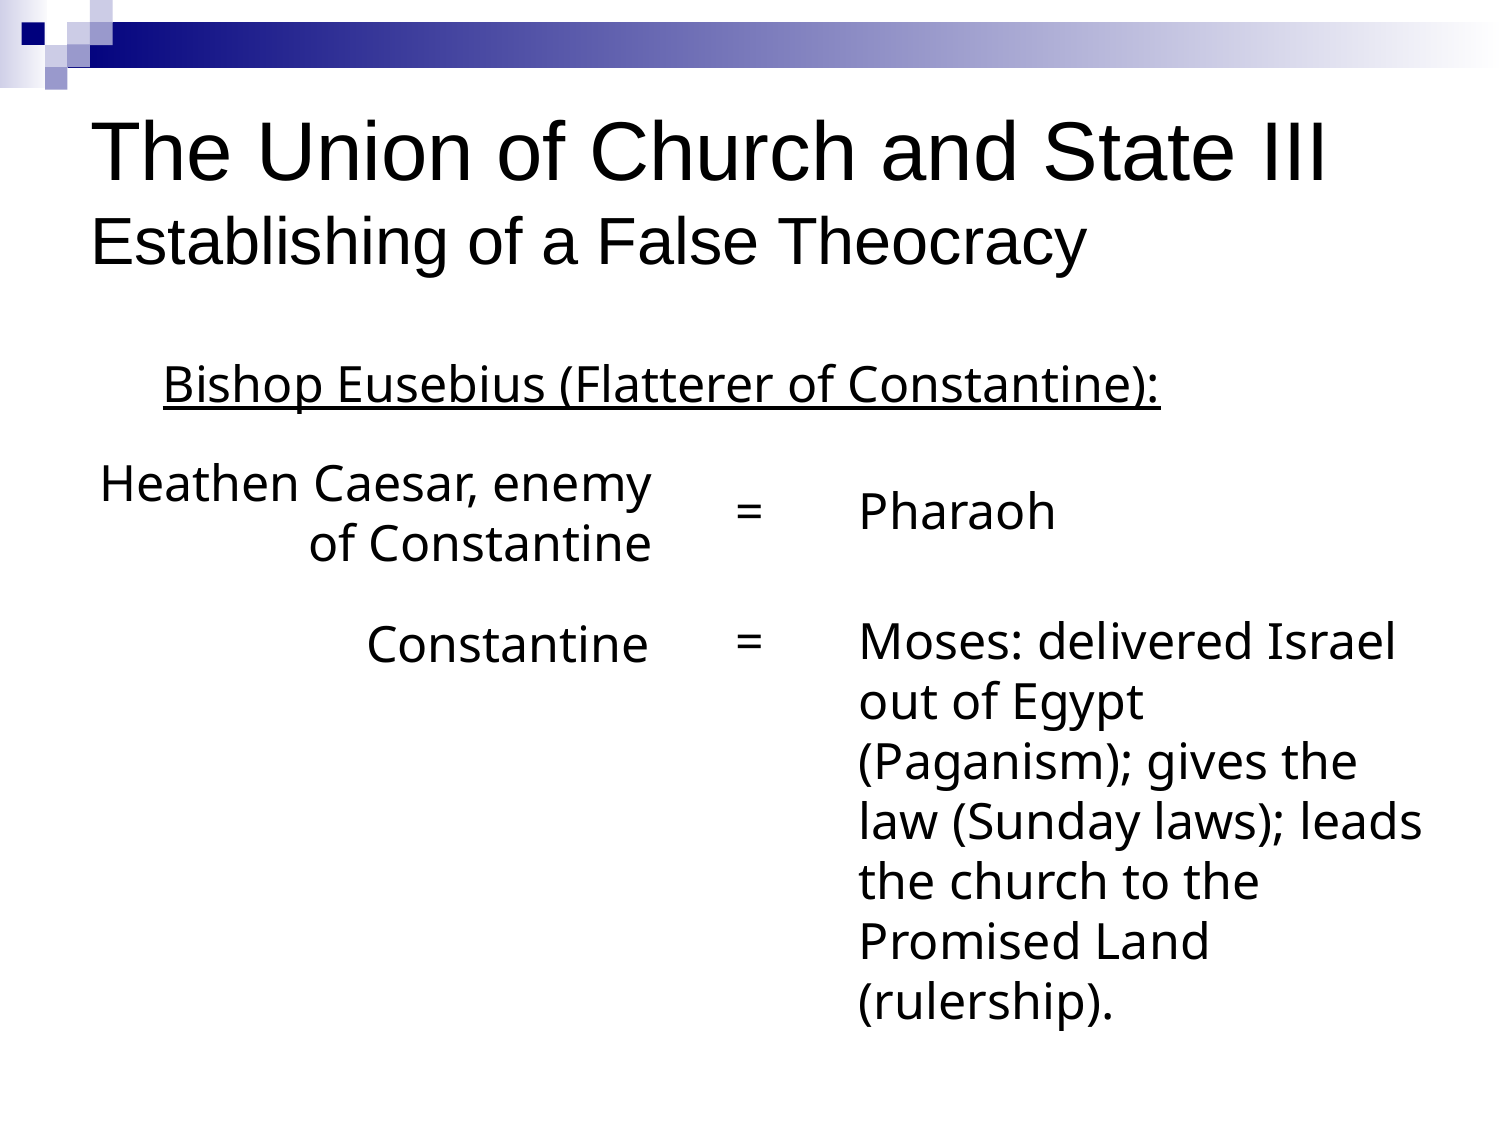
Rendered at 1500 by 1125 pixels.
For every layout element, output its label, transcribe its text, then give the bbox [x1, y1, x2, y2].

text_box = [696, 601, 804, 677]
text_box Pharaoh [844, 472, 1317, 548]
text_box = [696, 472, 804, 548]
text_box Bishop Eusebius (Flatterer of Constantine): [147, 344, 1459, 420]
title The Union of Church and State III Establishing of a False Theocracy [75, 75, 1425, 300]
text_box Heathen Caesar, enemy of Constantine [76, 444, 668, 580]
text_box Constantine [192, 604, 665, 680]
text_box Moses: delivered Israel out of Egypt (Paganism); gives the law (Sunday laws); leads the church to the Promised Land (rulership). [844, 601, 1447, 1037]
